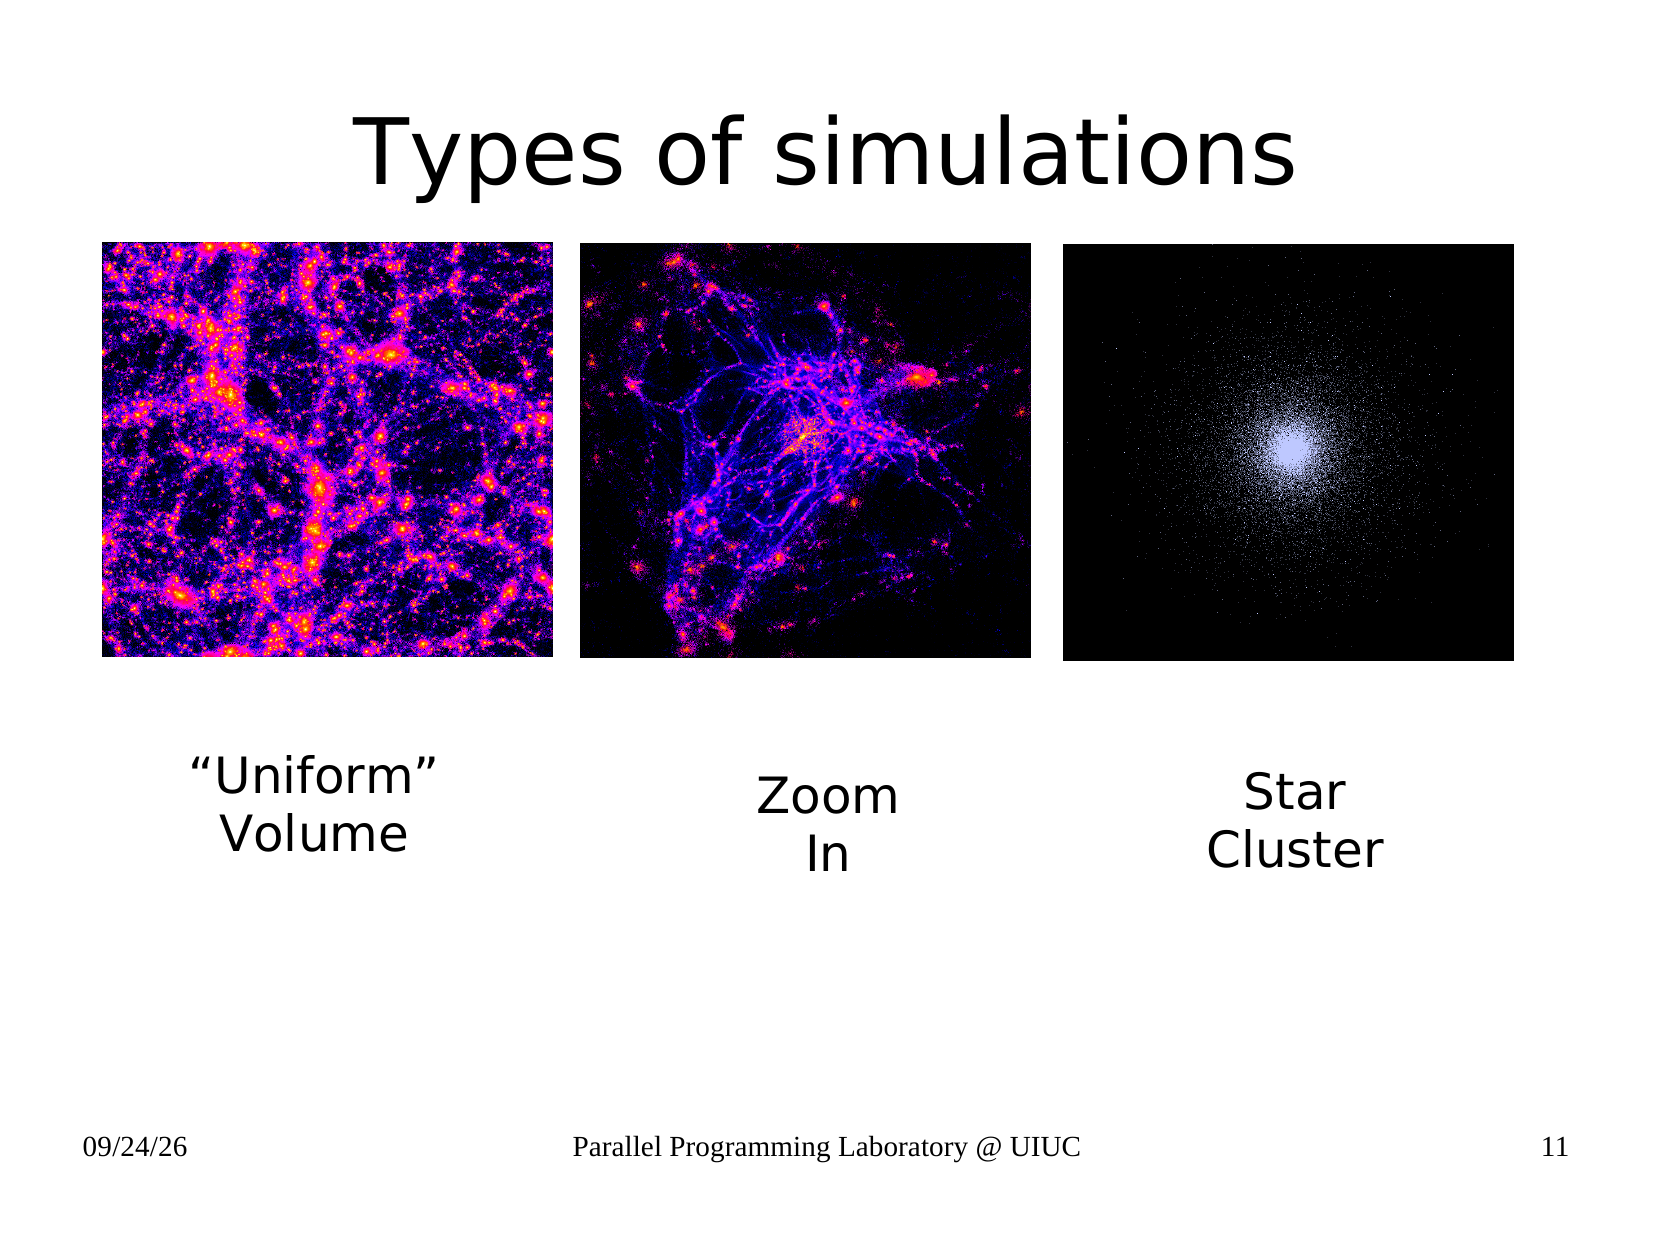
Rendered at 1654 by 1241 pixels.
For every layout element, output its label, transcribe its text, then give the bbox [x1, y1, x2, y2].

picture [1063, 244, 1514, 661]
title Types of simulations [82, 49, 1571, 257]
text_box Zoom In [692, 759, 965, 898]
text_box Star Cluster [1191, 755, 1400, 887]
picture [102, 242, 553, 657]
picture [580, 243, 1031, 658]
text_box “Uniform” Volume [173, 739, 456, 901]
